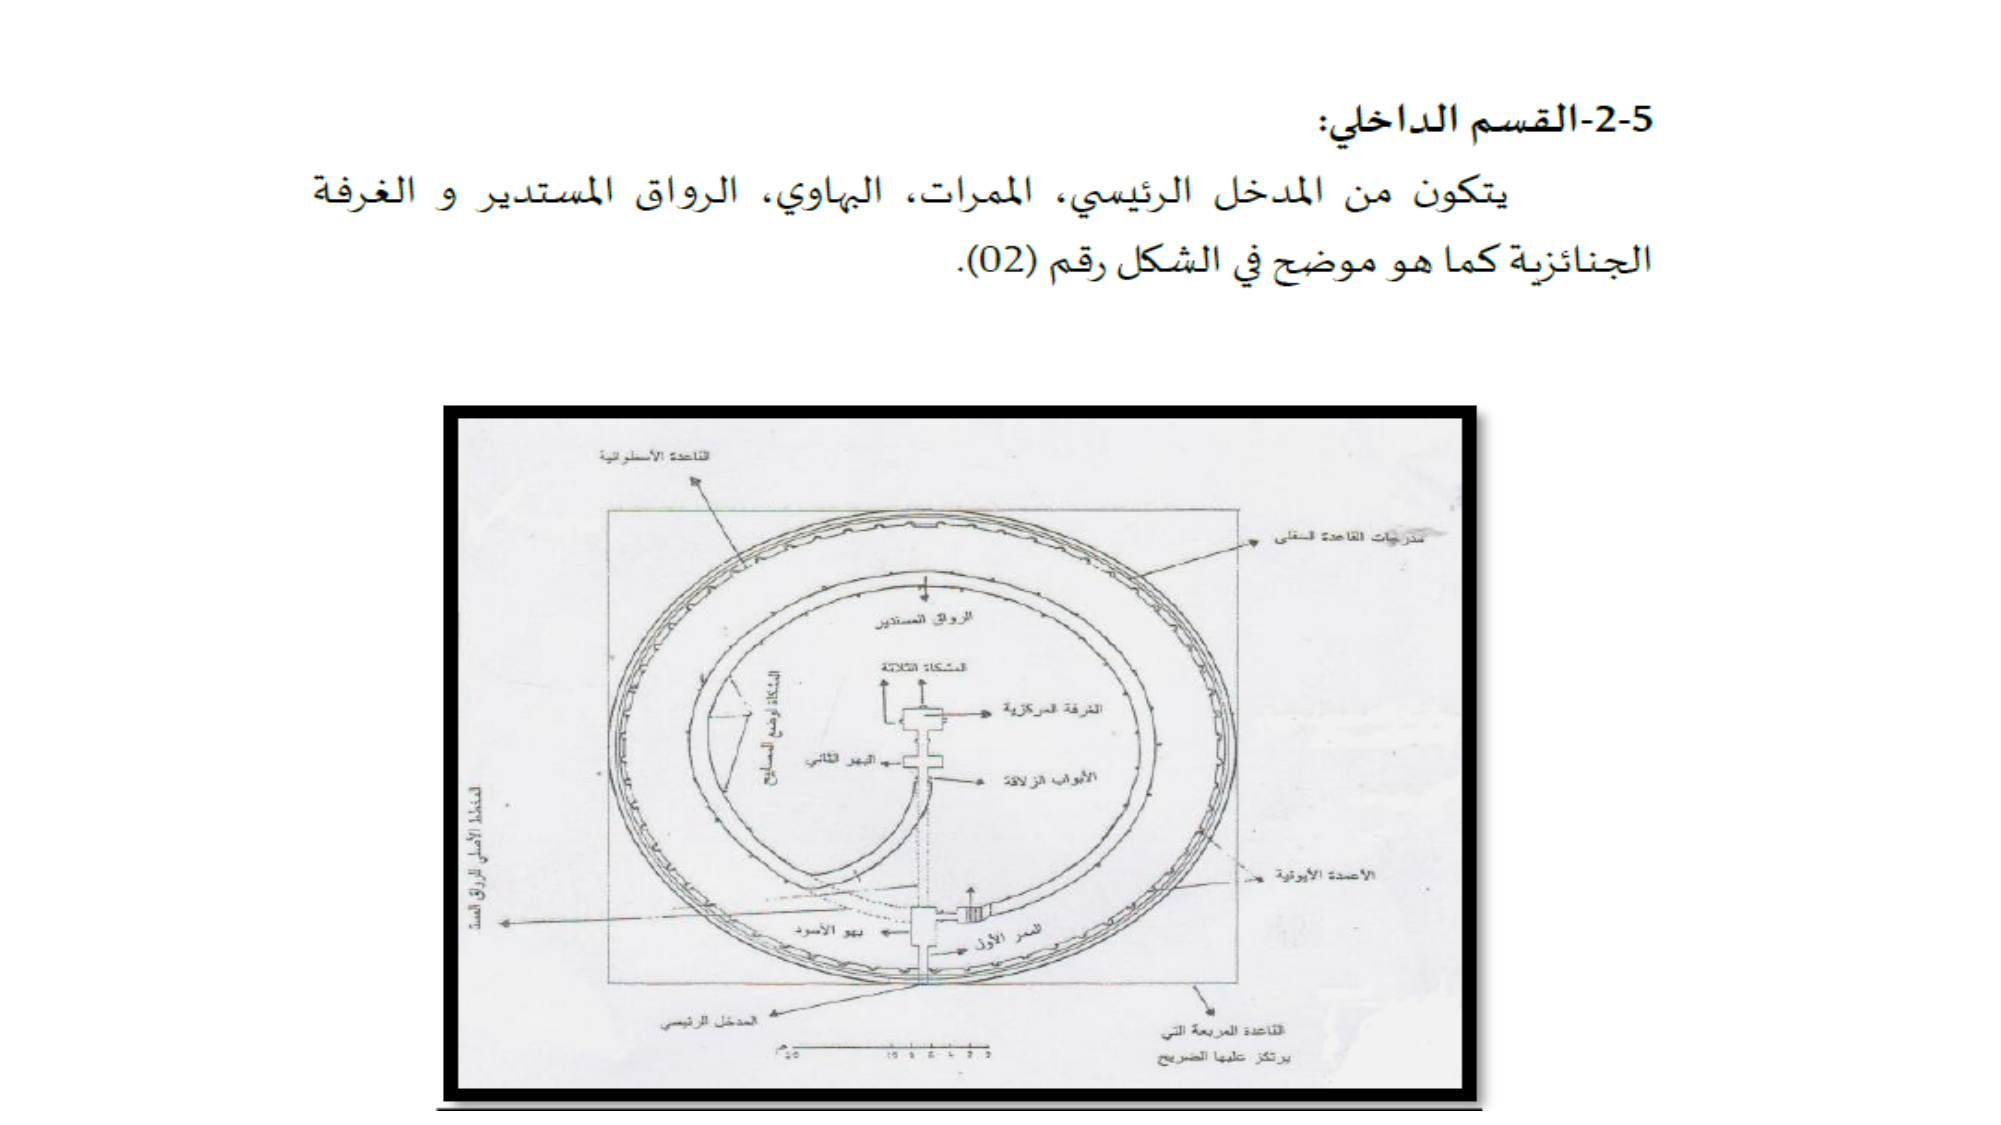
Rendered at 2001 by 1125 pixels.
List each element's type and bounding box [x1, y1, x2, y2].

picture [263, 90, 1680, 1111]
